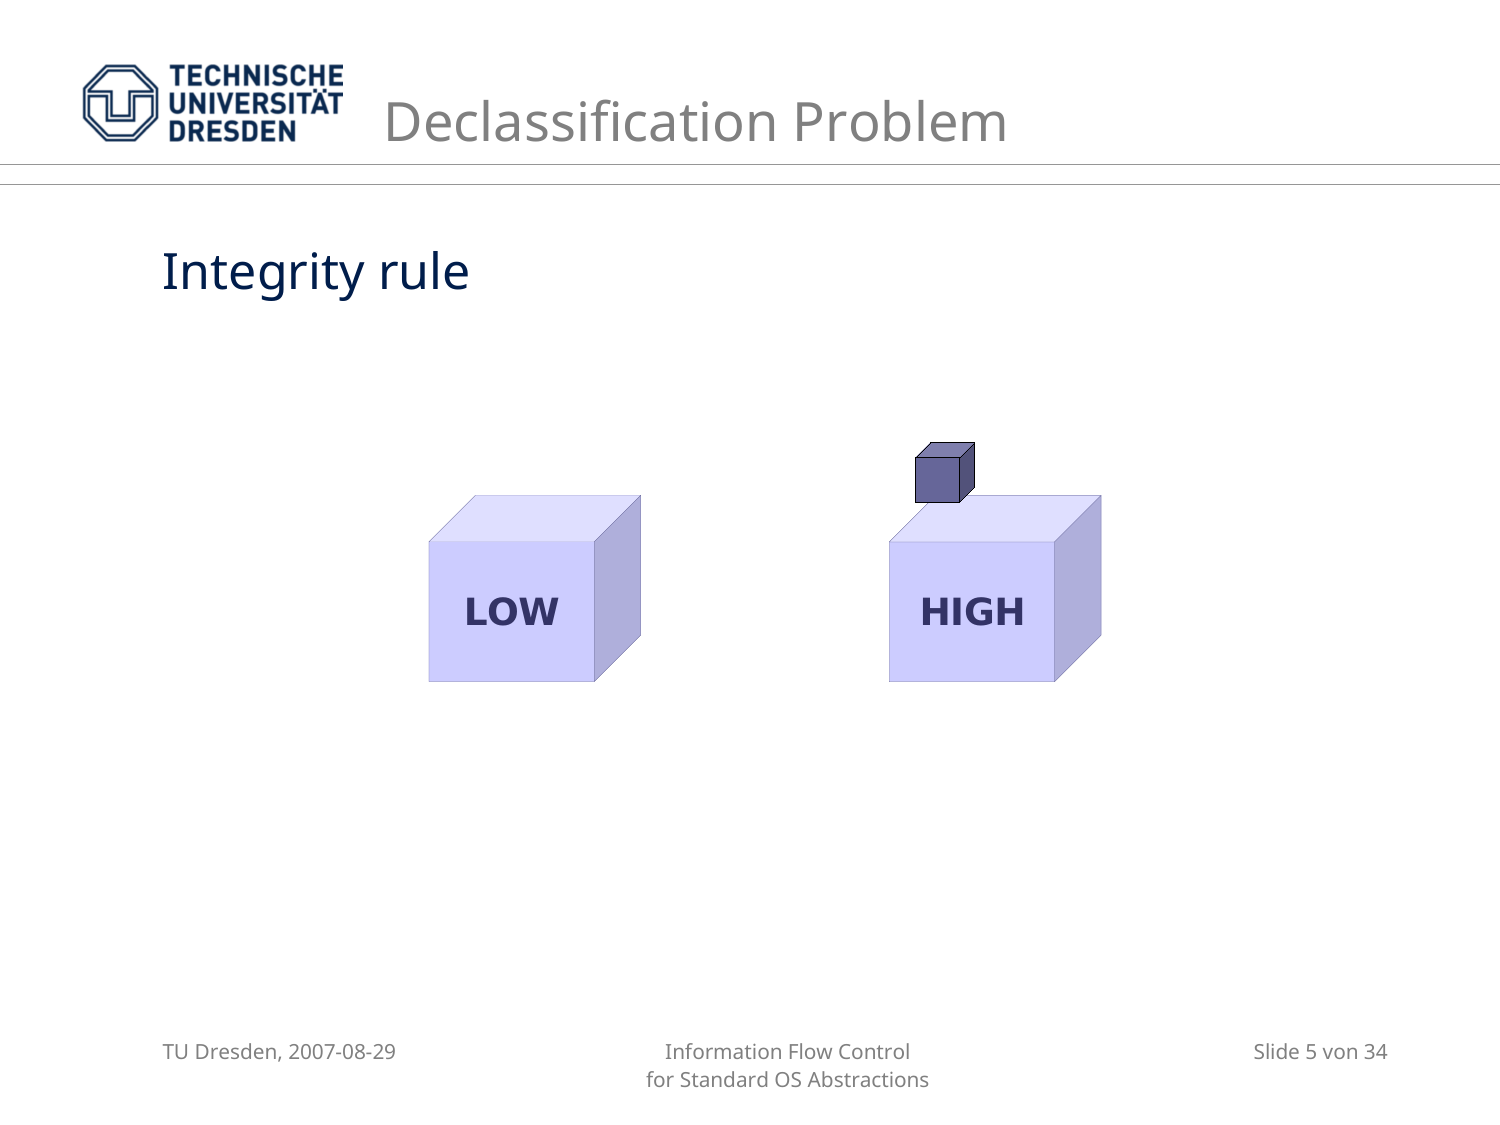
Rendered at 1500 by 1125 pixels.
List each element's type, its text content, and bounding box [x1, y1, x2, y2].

picture [82, 64, 343, 142]
list Integrity rule [162, 236, 1388, 990]
title Declassification Problem [383, 87, 1468, 154]
text_box [915, 442, 975, 503]
chart [407, 324, 1241, 916]
